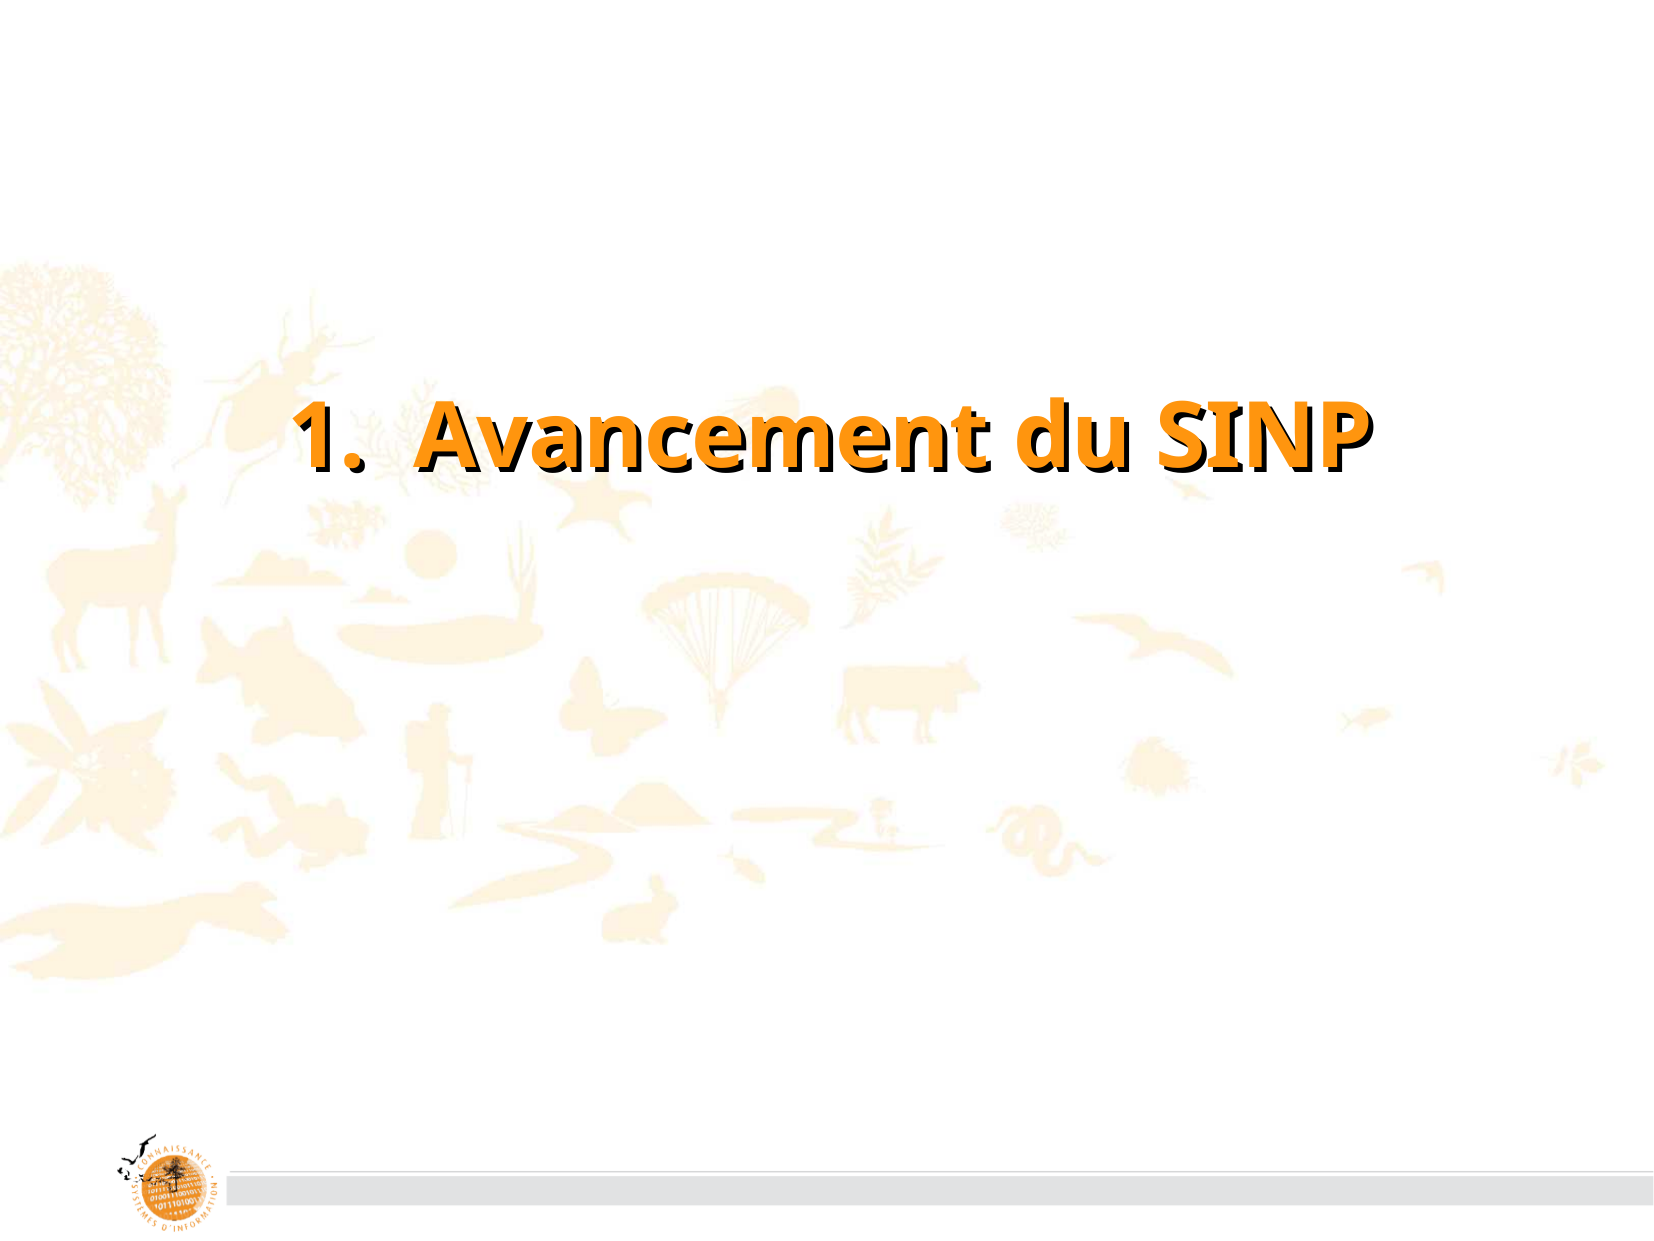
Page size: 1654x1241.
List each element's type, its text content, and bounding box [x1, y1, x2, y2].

subtitle 1. Avancement du SINP [53, 324, 1530, 539]
picture [0, 0, 1654, 1241]
